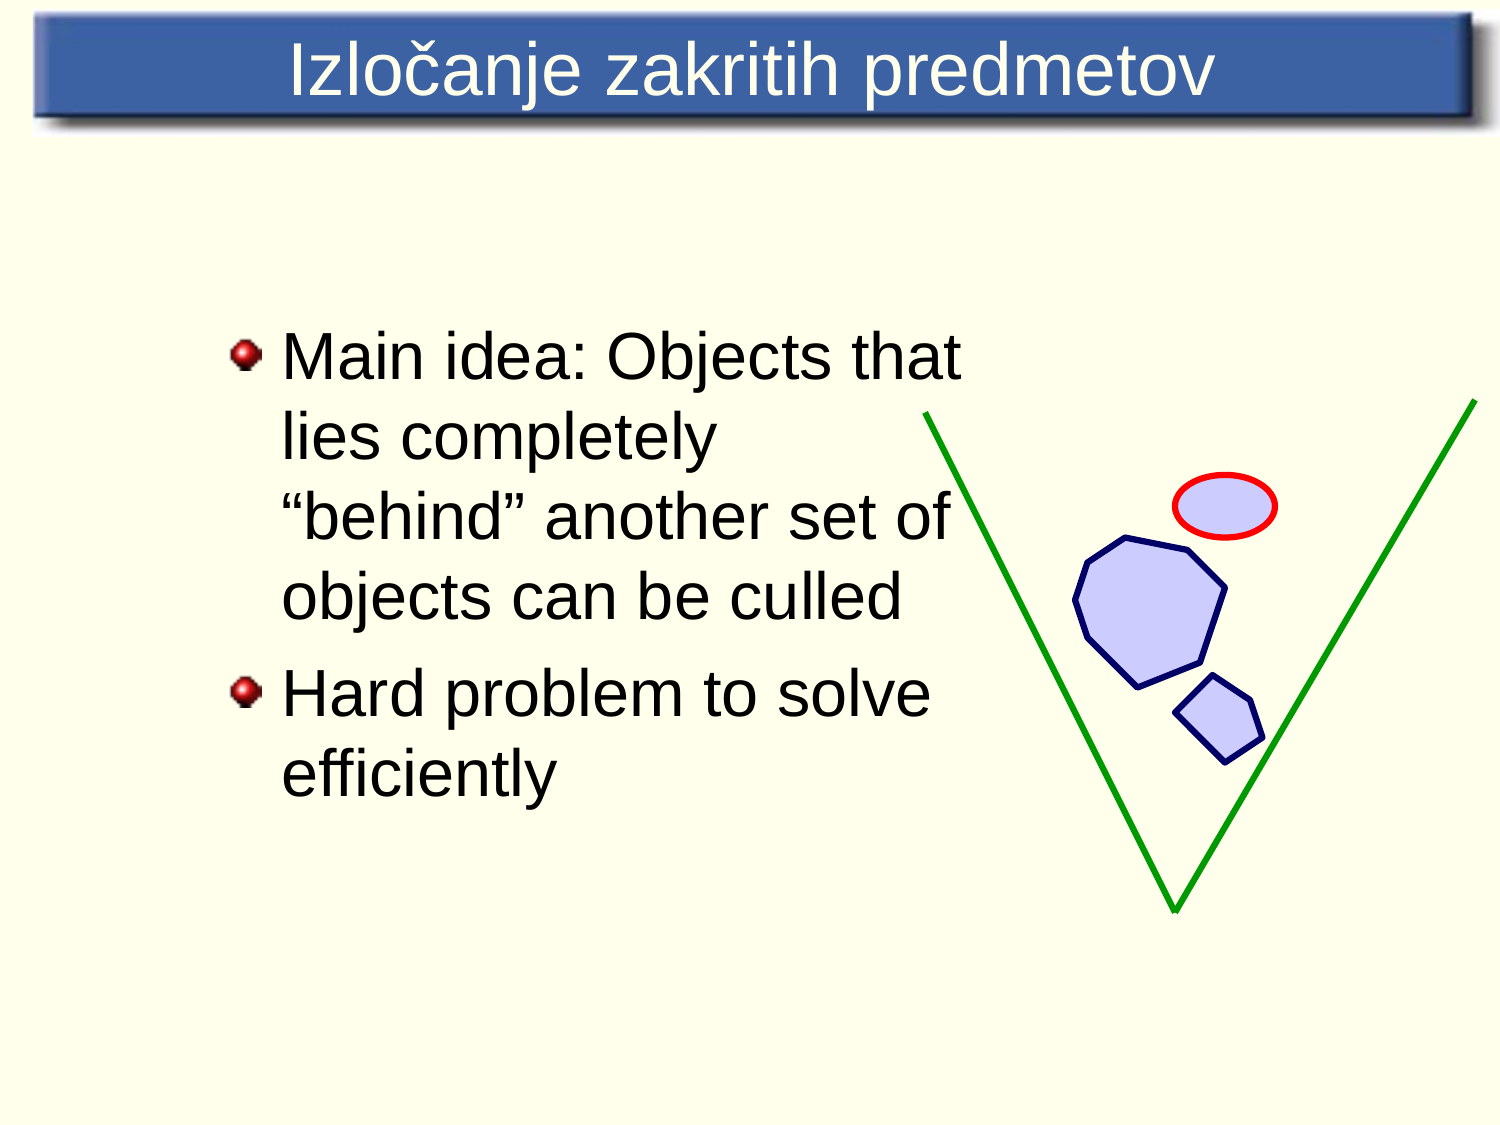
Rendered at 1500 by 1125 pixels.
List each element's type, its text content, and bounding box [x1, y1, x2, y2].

list Main idea: Objects that lies completely “behind” another set of objects can be culled Hard problem to solve efficiently [210, 304, 995, 1033]
text_box [1174, 474, 1276, 538]
picture [32, 9, 1500, 137]
text_box [1074, 537, 1226, 688]
text_box [1174, 675, 1263, 763]
title Izločanje zakritih predmetov [96, 6, 1409, 120]
